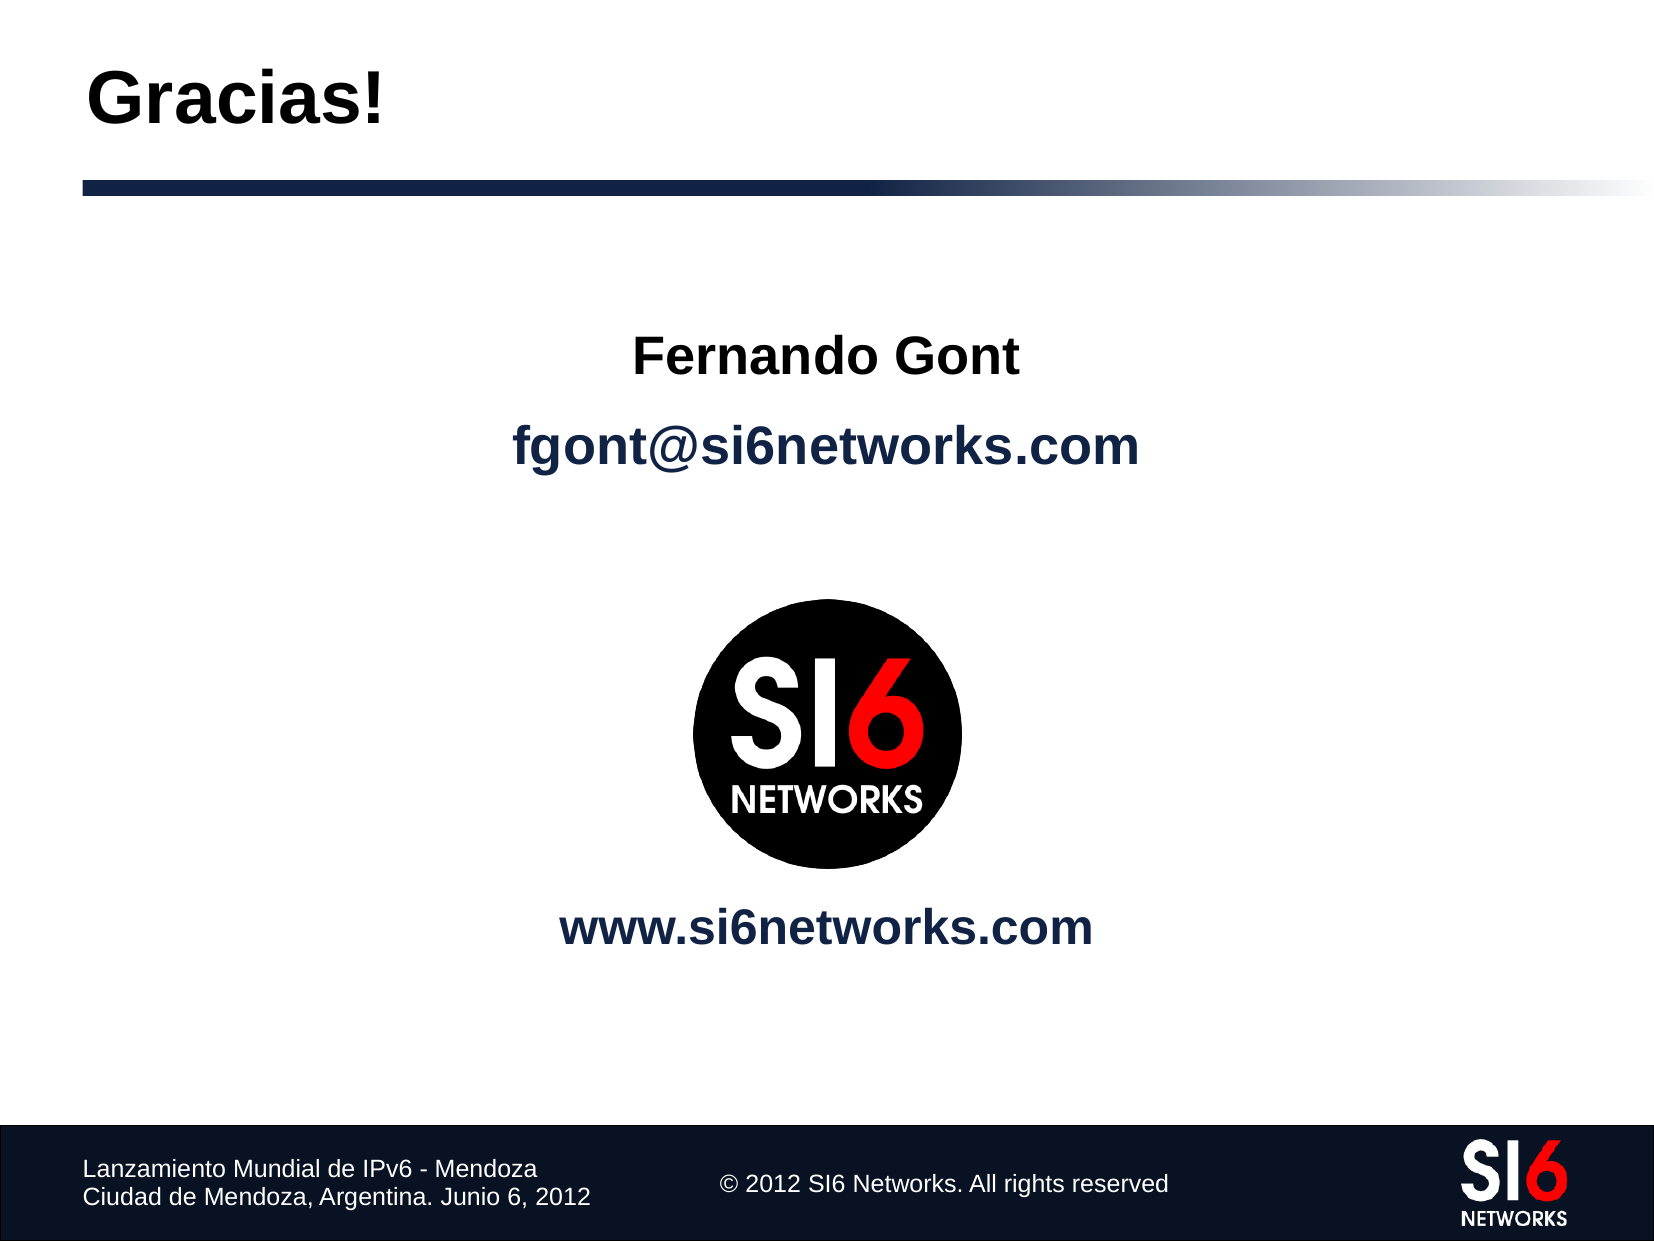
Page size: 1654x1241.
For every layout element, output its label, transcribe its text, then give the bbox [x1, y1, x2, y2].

title Gracias! [86, 30, 1576, 166]
picture [1461, 1139, 1567, 1226]
list Fernando Gont fgont@si6networks.com www.si6networks.com [82, 240, 1571, 1059]
picture [693, 599, 962, 869]
